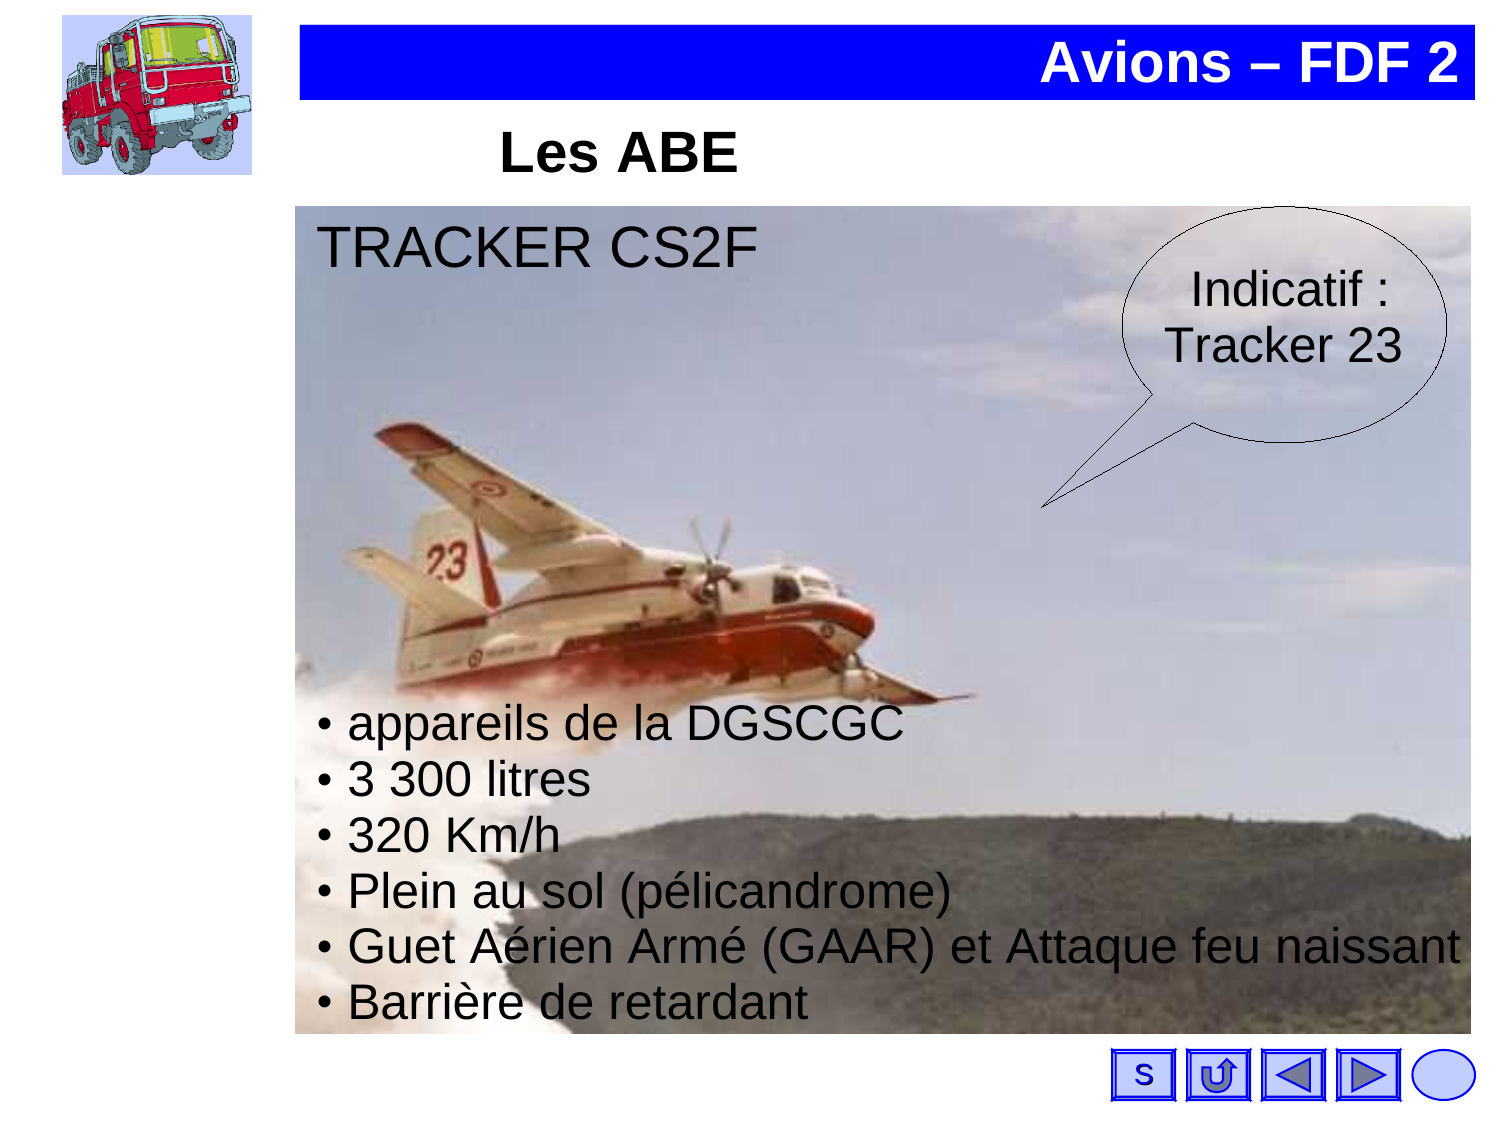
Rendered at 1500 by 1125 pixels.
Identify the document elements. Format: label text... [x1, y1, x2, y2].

text_box TRACKER CS2F [301, 206, 1477, 288]
text_box Les ABE [484, 112, 755, 193]
text_box appareils de la DGSCGC 3 300 litres 320 Km/h Plein au sol (pélicandrome) Guet Aérien Armé (GAAR) et Attaque feu naissant Barrière de retardant [301, 687, 1500, 1038]
text_box Avions – FDF 2 [299, 24, 1475, 100]
picture [295, 206, 1471, 1034]
text_box Indicatif : Tracker 23 [1127, 254, 1453, 381]
text_box [1412, 1049, 1476, 1101]
